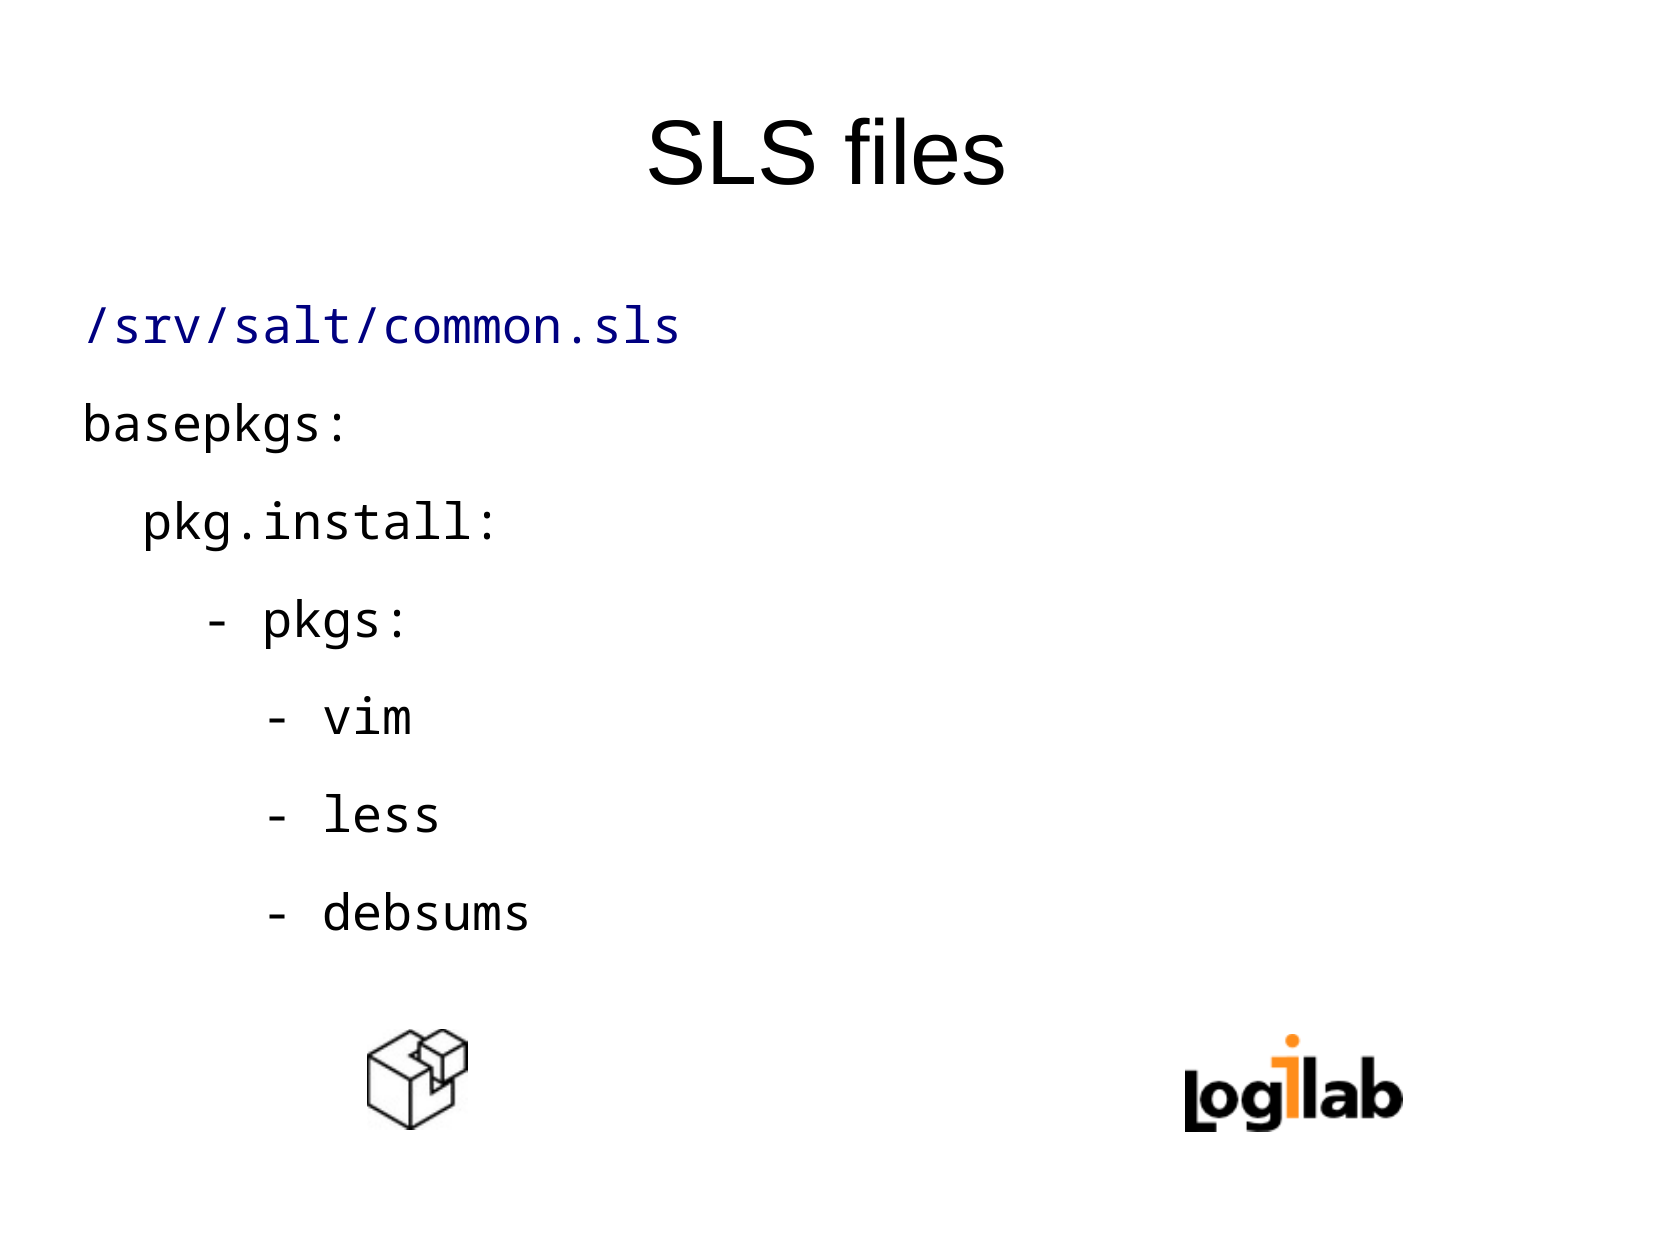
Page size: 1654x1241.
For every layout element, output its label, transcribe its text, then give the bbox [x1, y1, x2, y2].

list /srv/salt/common.sls basepkgs: pkg.install: - pkgs: - vim - less - debsums [82, 290, 1571, 1010]
picture [1185, 1034, 1403, 1132]
title SLS files [82, 49, 1571, 257]
picture [367, 1029, 468, 1130]
